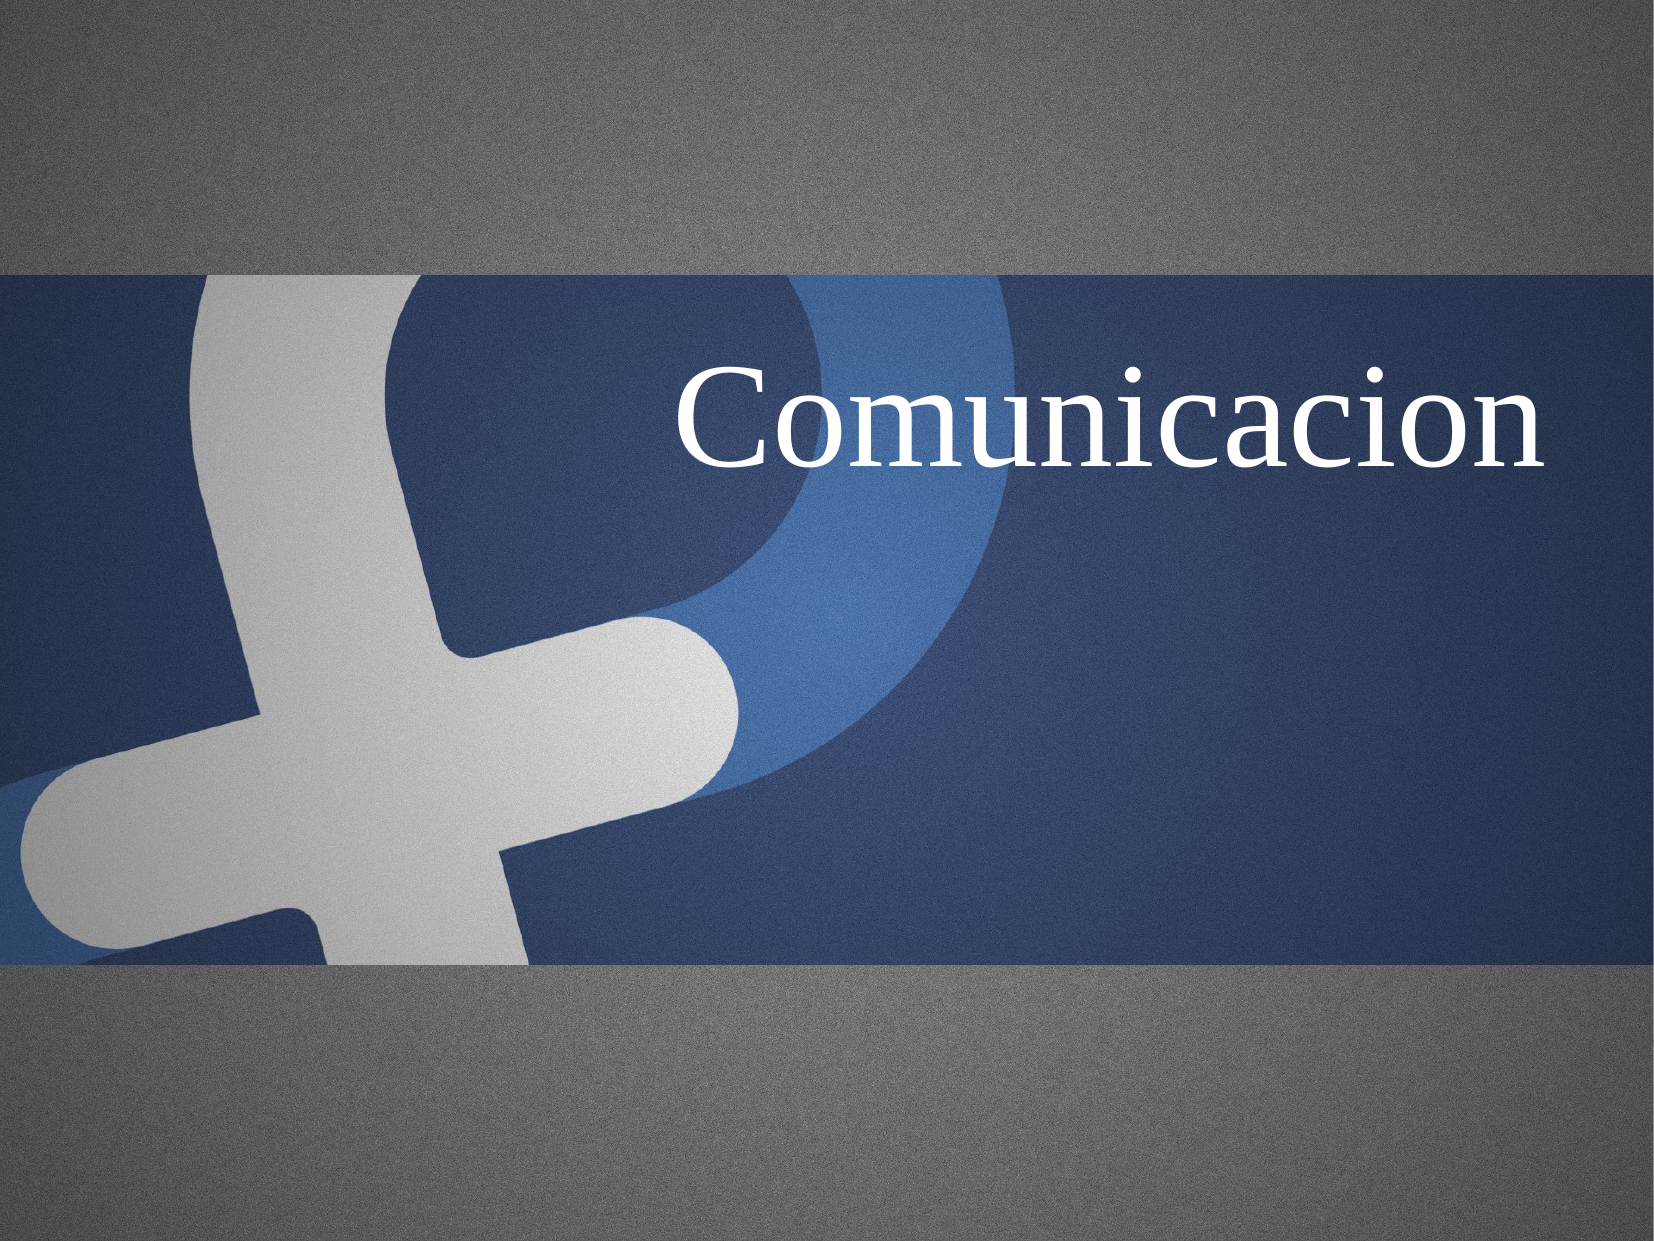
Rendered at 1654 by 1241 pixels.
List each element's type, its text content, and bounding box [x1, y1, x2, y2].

text_box Comunicacion [447, 315, 1563, 654]
picture [0, 0, 1654, 1241]
